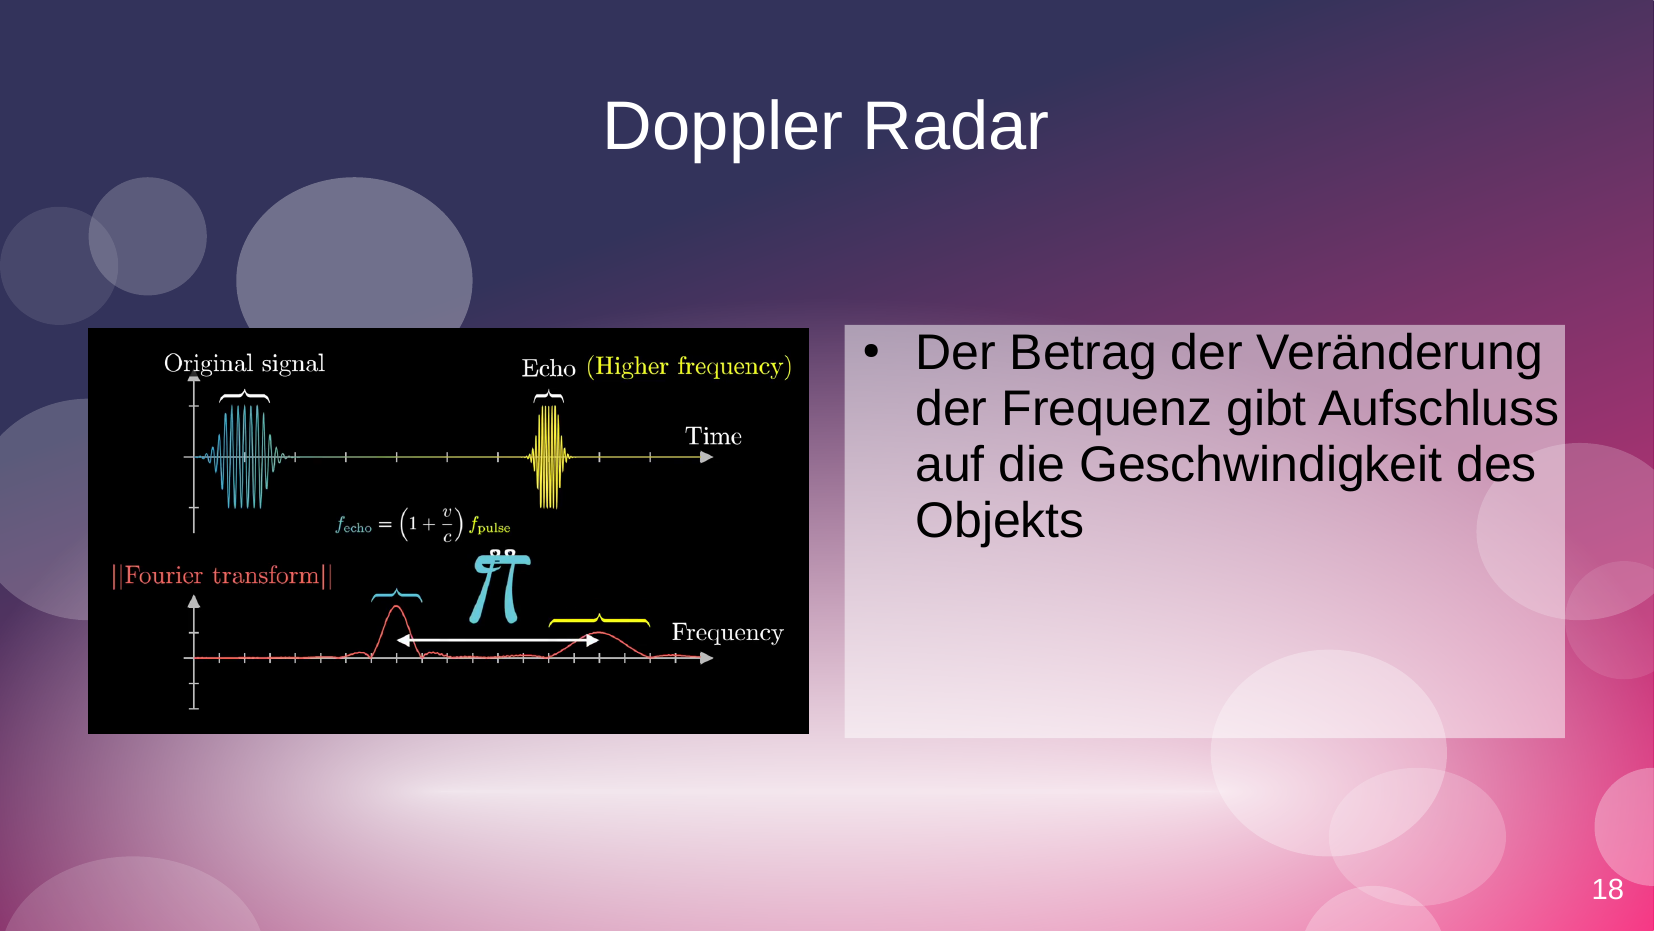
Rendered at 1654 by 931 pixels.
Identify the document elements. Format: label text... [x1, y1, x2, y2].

picture [88, 328, 809, 735]
list Der Betrag der Veränderung der Frequenz gibt Aufschluss auf die Geschwindigkeit des Objekts [844, 324, 1565, 739]
title Doppler Radar [88, 44, 1565, 207]
